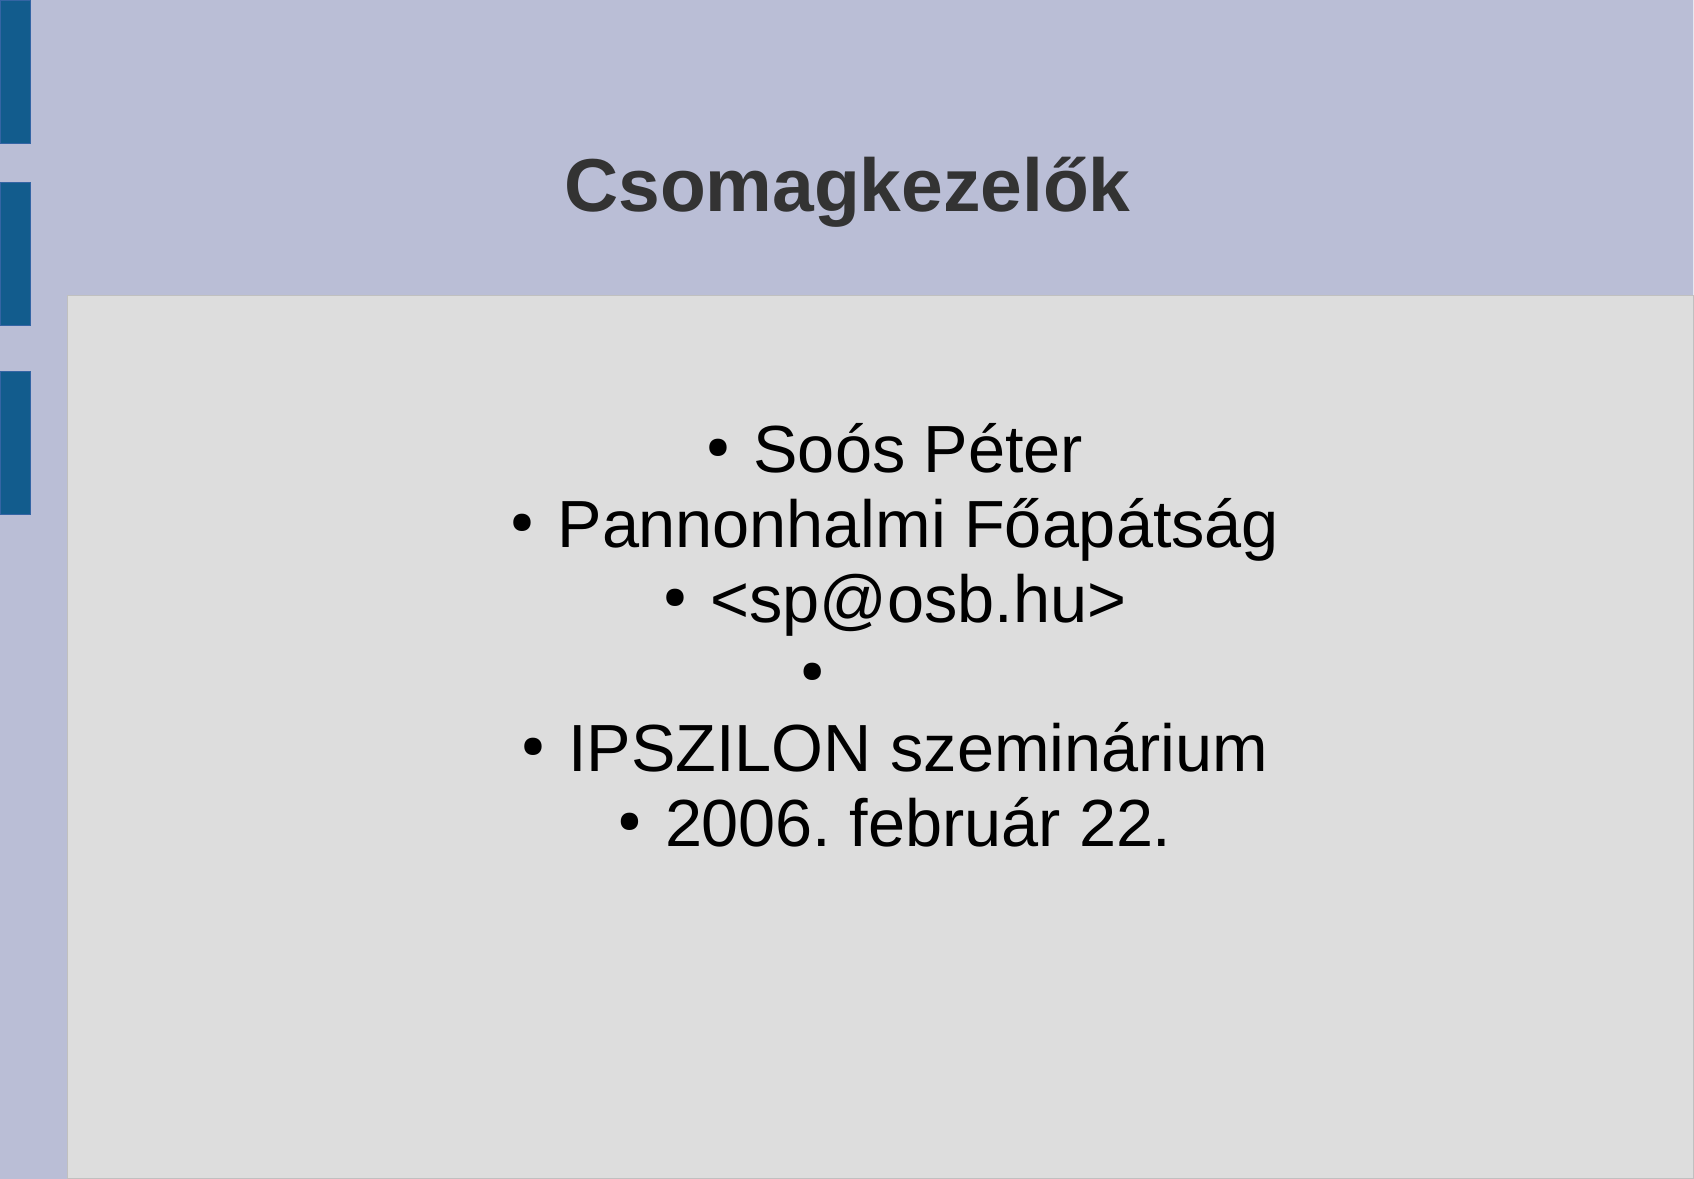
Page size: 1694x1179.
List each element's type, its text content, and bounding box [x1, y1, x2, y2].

subtitle Soós Péter Pannonhalmi Főapátság <sp@osb.hu> IPSZILON szeminárium 2006. február 22. [124, 327, 1571, 945]
title Csomagkezelők [124, 86, 1571, 284]
